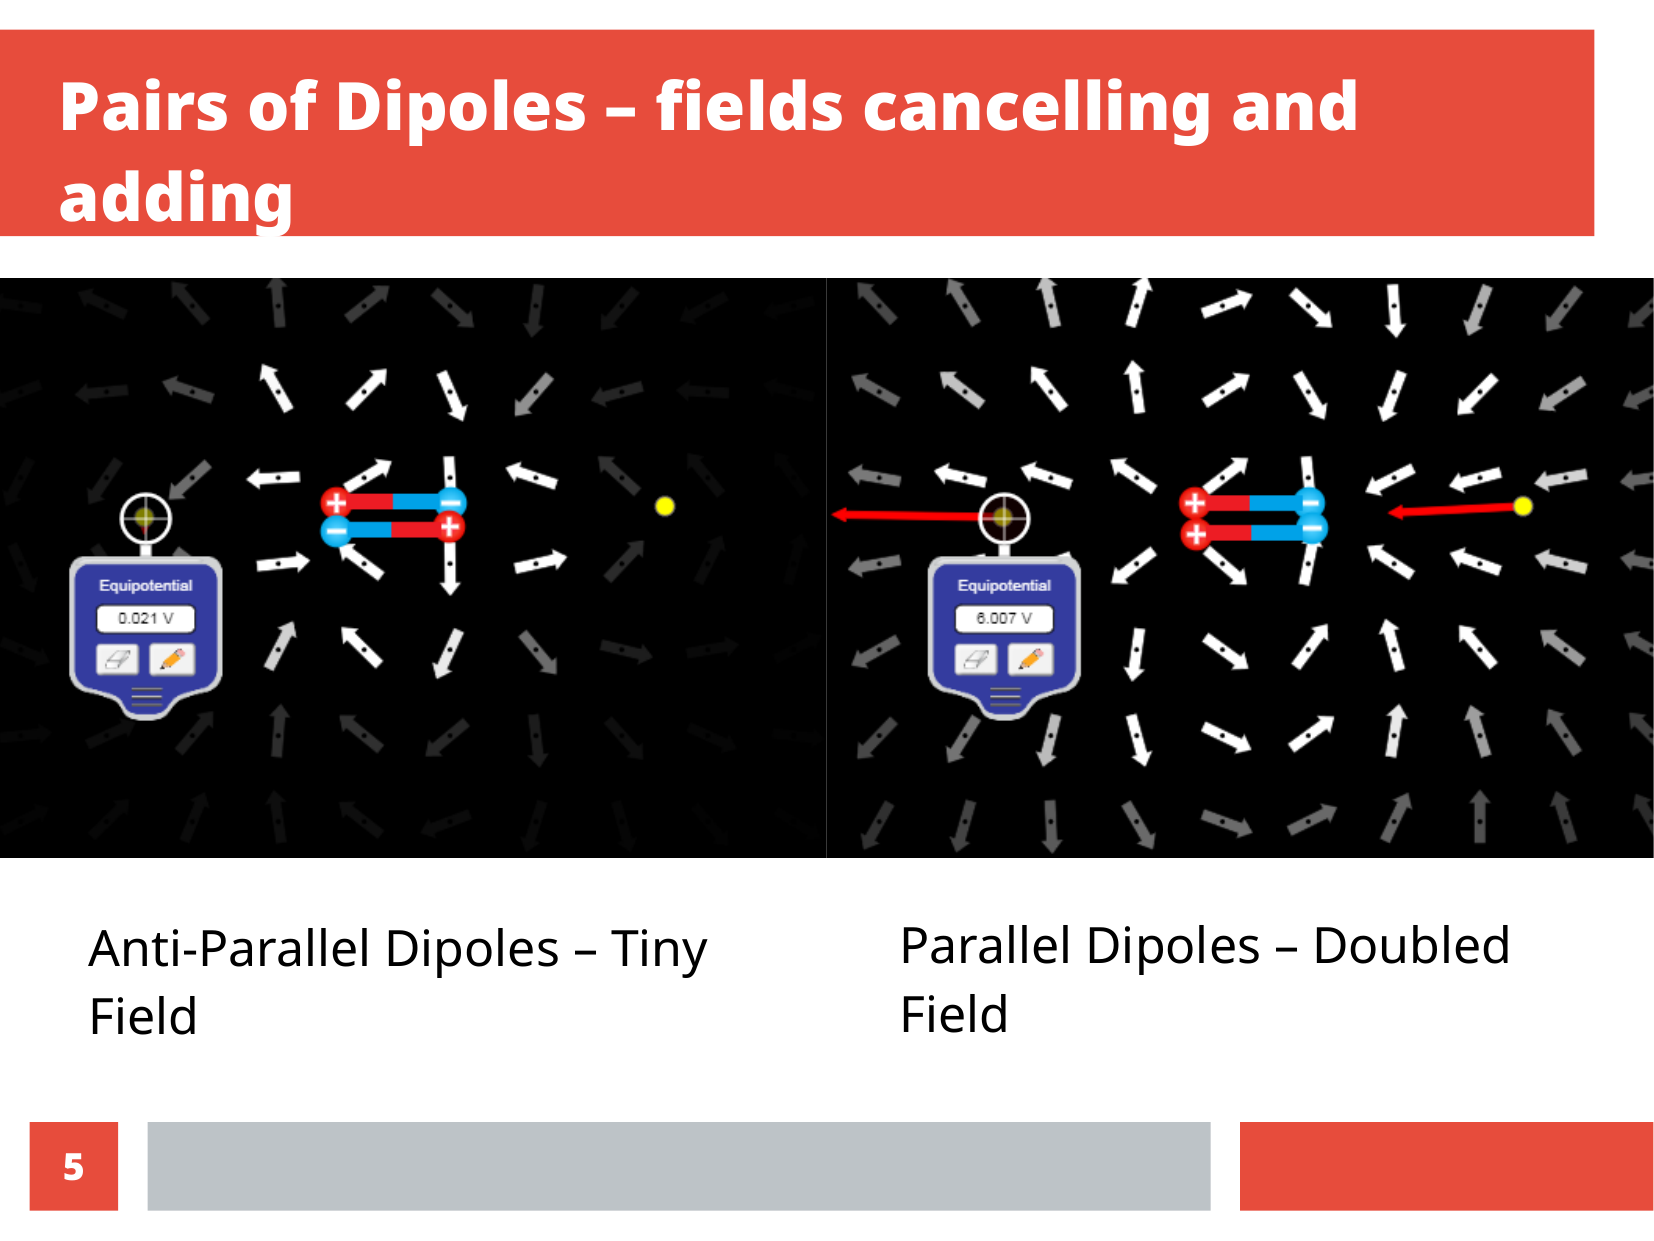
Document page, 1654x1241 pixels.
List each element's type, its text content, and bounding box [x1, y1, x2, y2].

picture [0, 278, 1654, 858]
title Pairs of Dipoles – fields cancelling and adding [59, 59, 1595, 207]
text_box Anti-Parallel Dipoles – Tiny Field [73, 905, 839, 1046]
text_box Parallel Dipoles – Doubled Field [884, 903, 1623, 1044]
